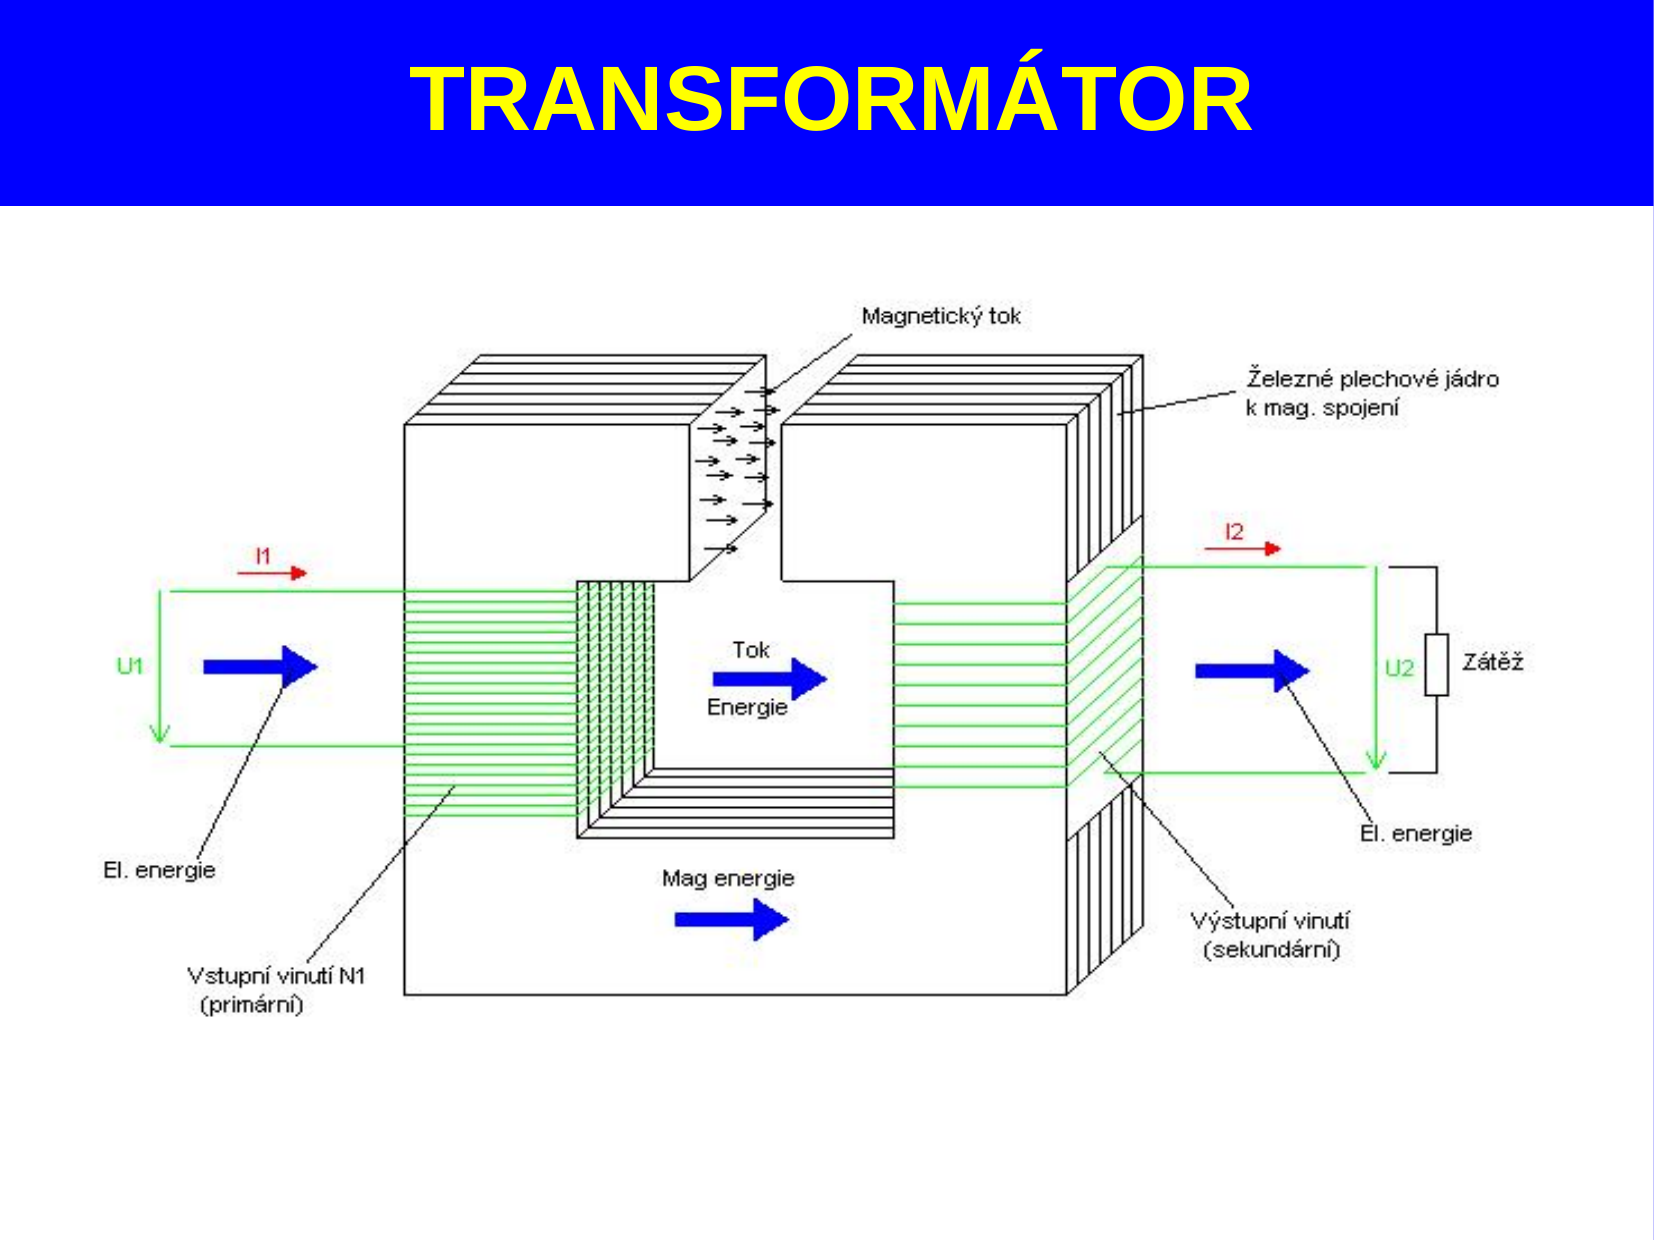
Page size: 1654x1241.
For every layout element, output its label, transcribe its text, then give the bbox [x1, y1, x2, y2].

picture [0, 206, 1654, 1241]
title TRANSFORMÁTOR [88, 0, 1577, 193]
